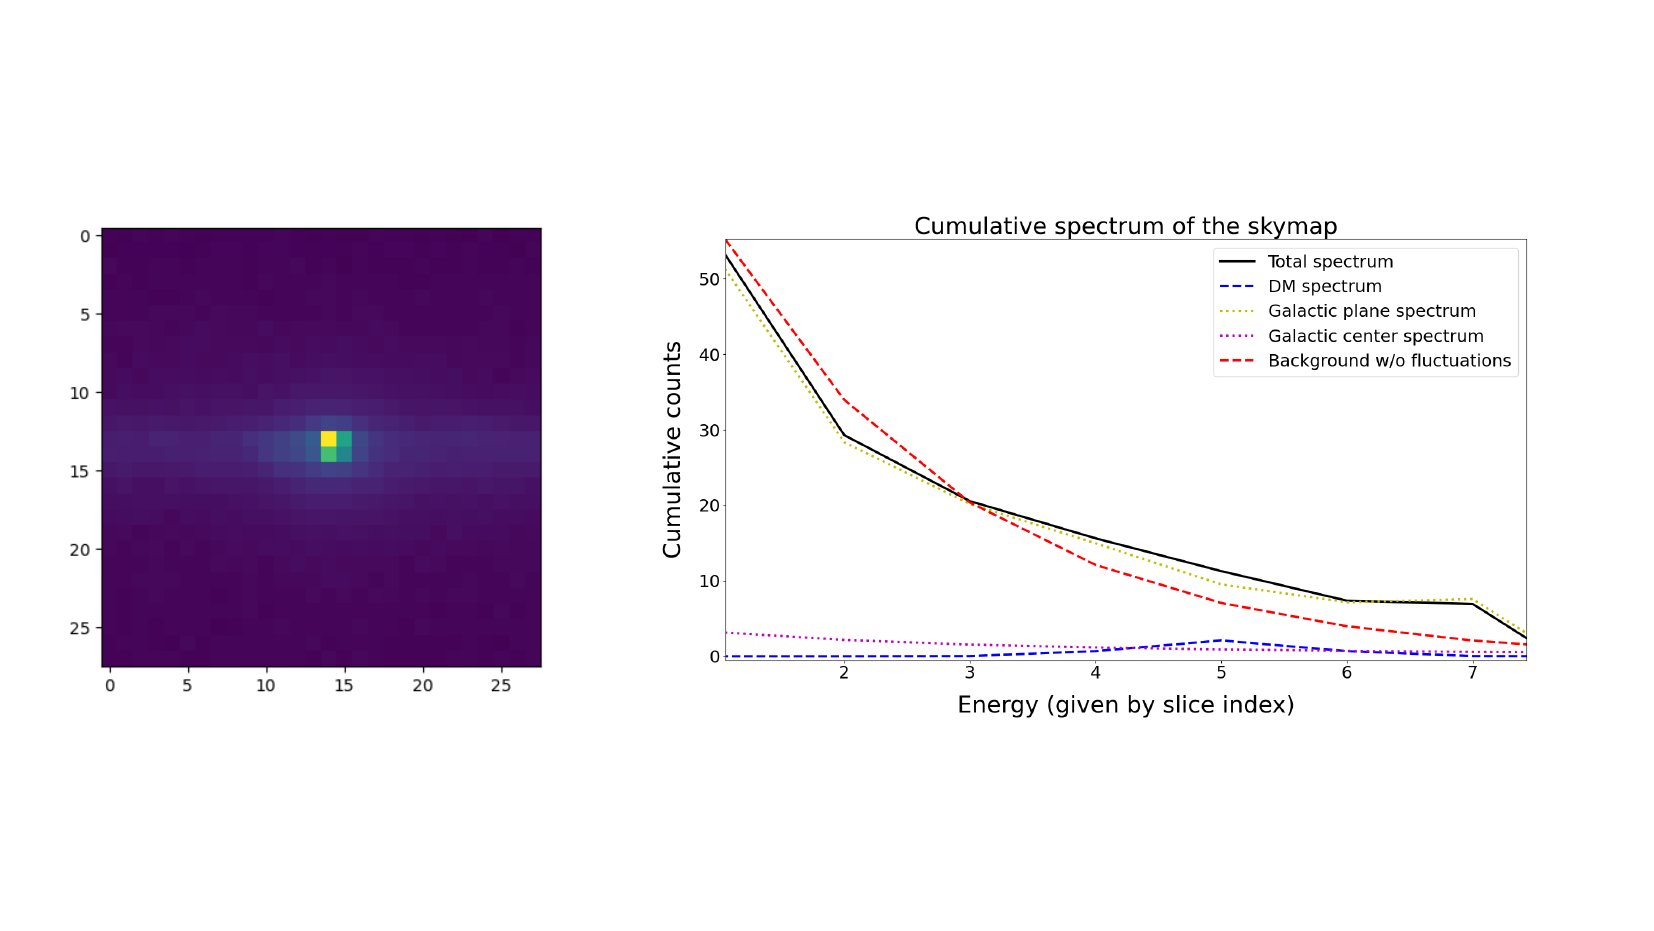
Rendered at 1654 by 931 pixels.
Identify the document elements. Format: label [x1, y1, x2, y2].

picture [660, 209, 1561, 721]
picture [60, 209, 556, 702]
